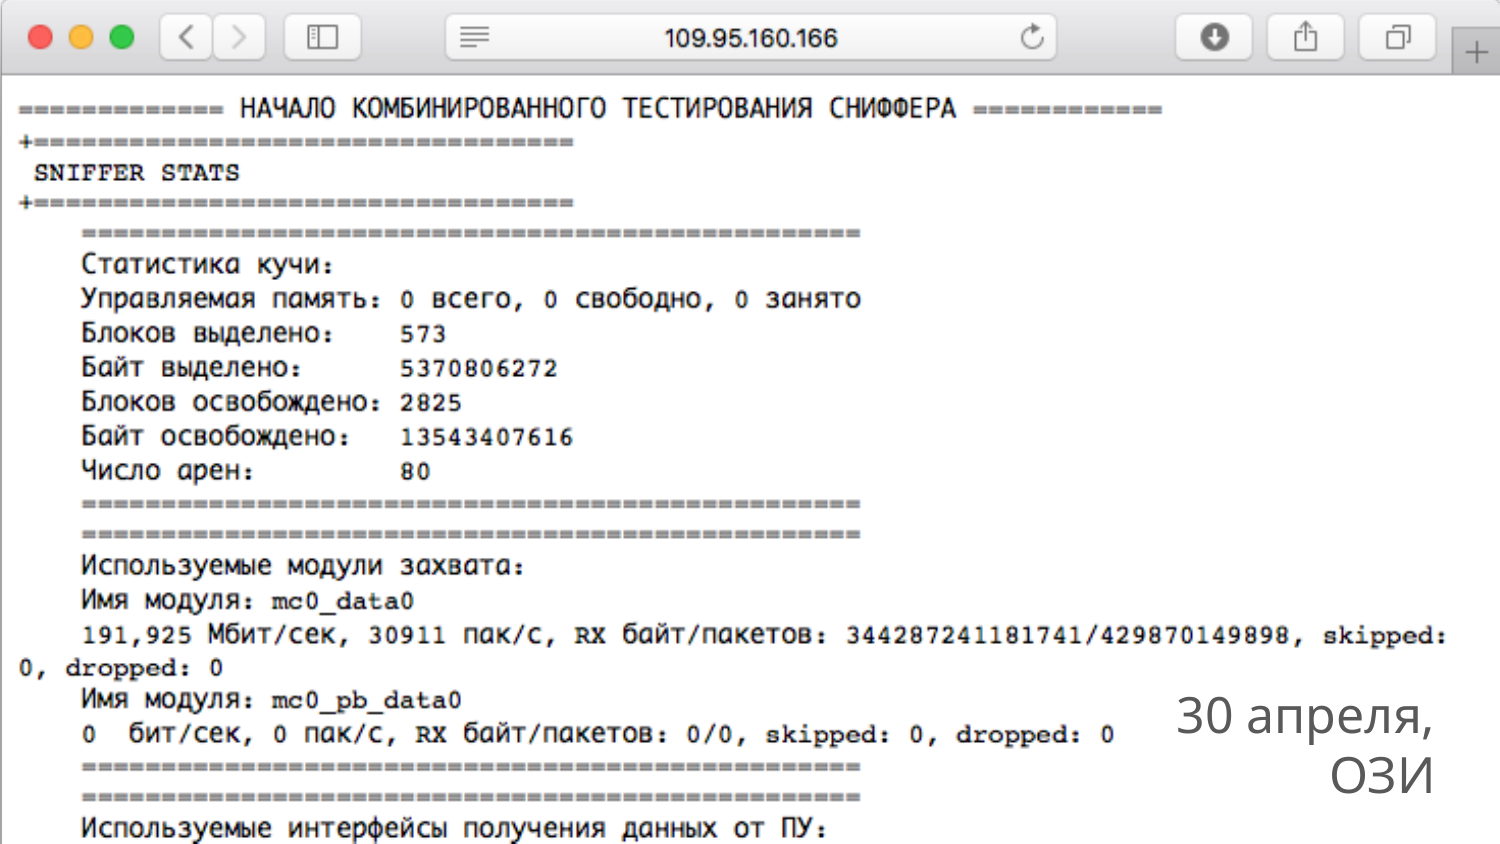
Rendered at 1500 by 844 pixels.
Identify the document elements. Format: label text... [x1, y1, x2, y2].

list 30 апреля, ОЗИ [51, 694, 1451, 794]
picture [0, 0, 1500, 844]
